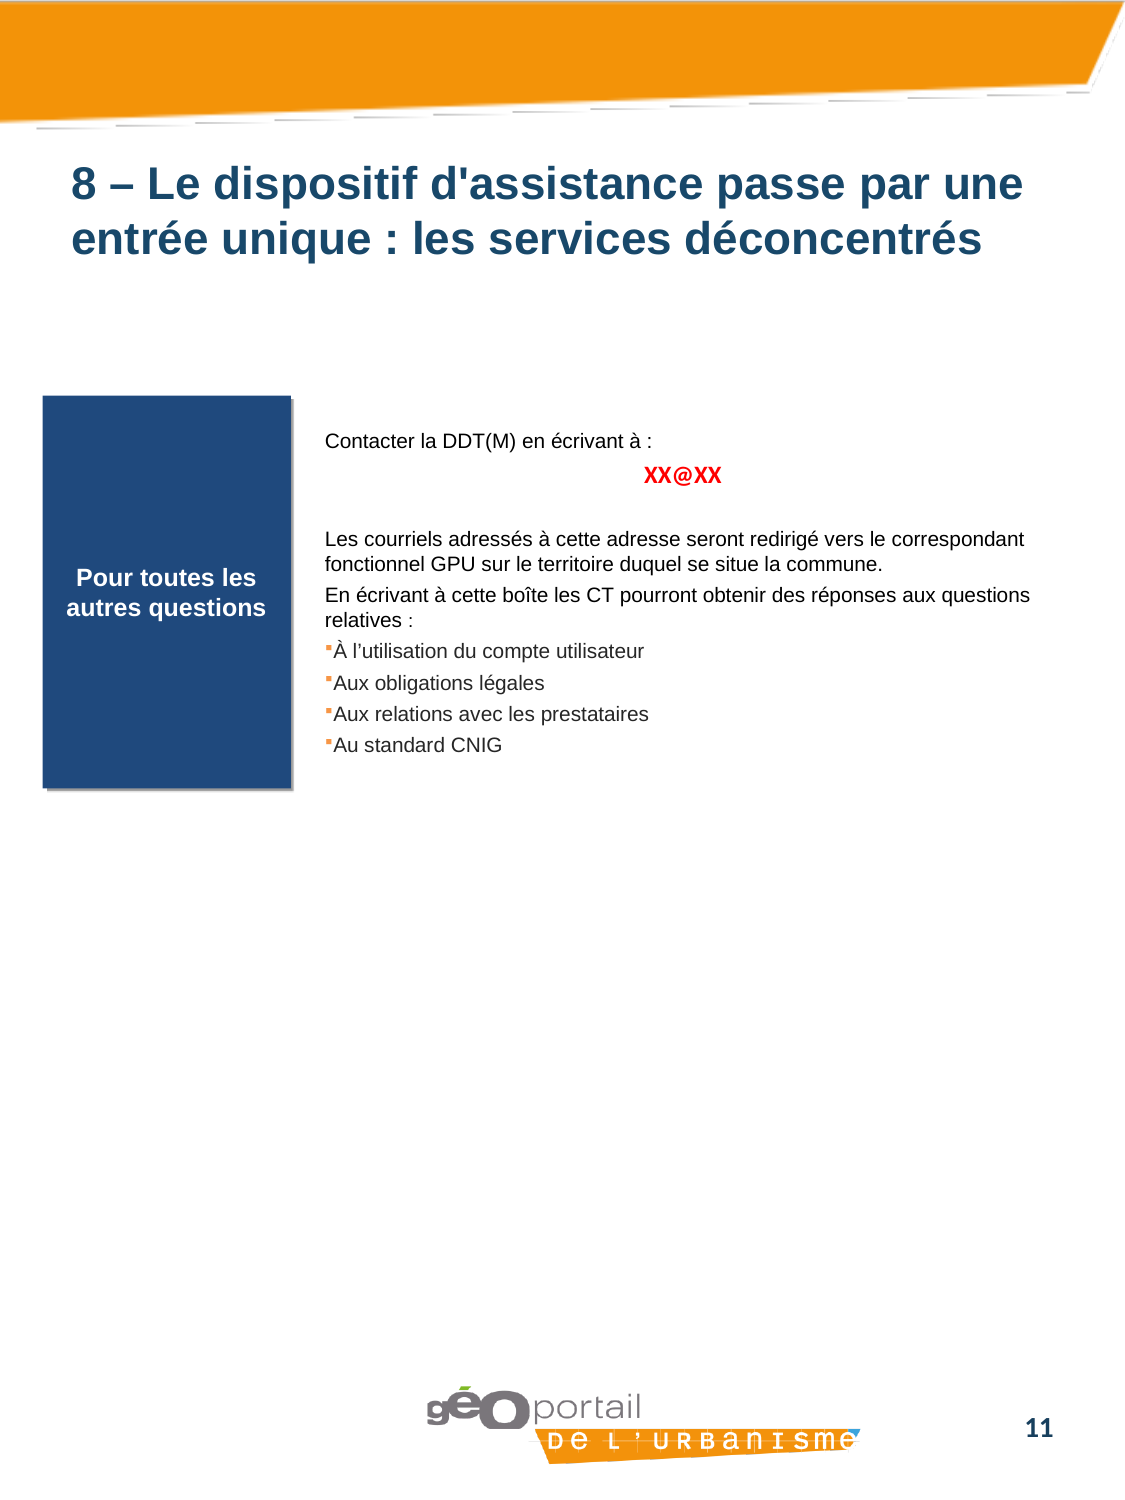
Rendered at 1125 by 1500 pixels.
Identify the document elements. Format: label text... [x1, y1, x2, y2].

text_box Contacter la DDT(M) en écrivant à : XX@XX Les courriels adressés à cette adresse seront redirigé vers le correspondant fonctionnel GPU sur le territoire duquel se situe la commune. En écrivant à cette boîte les CT pourront obtenir des réponses aux questions relatives : À l’utilisation du compte utilisateur Aux obligations légales Aux relations avec les prestataires Au standard CNIG [310, 395, 1056, 789]
title 8 – Le dispositif d'assistance passe par une entrée unique : les services déconcentrés [56, 129, 1088, 288]
text_box <numéro> [937, 1389, 1069, 1462]
picture [391, 1245, 892, 1500]
text_box Pour toutes les autres questions [42, 395, 291, 789]
